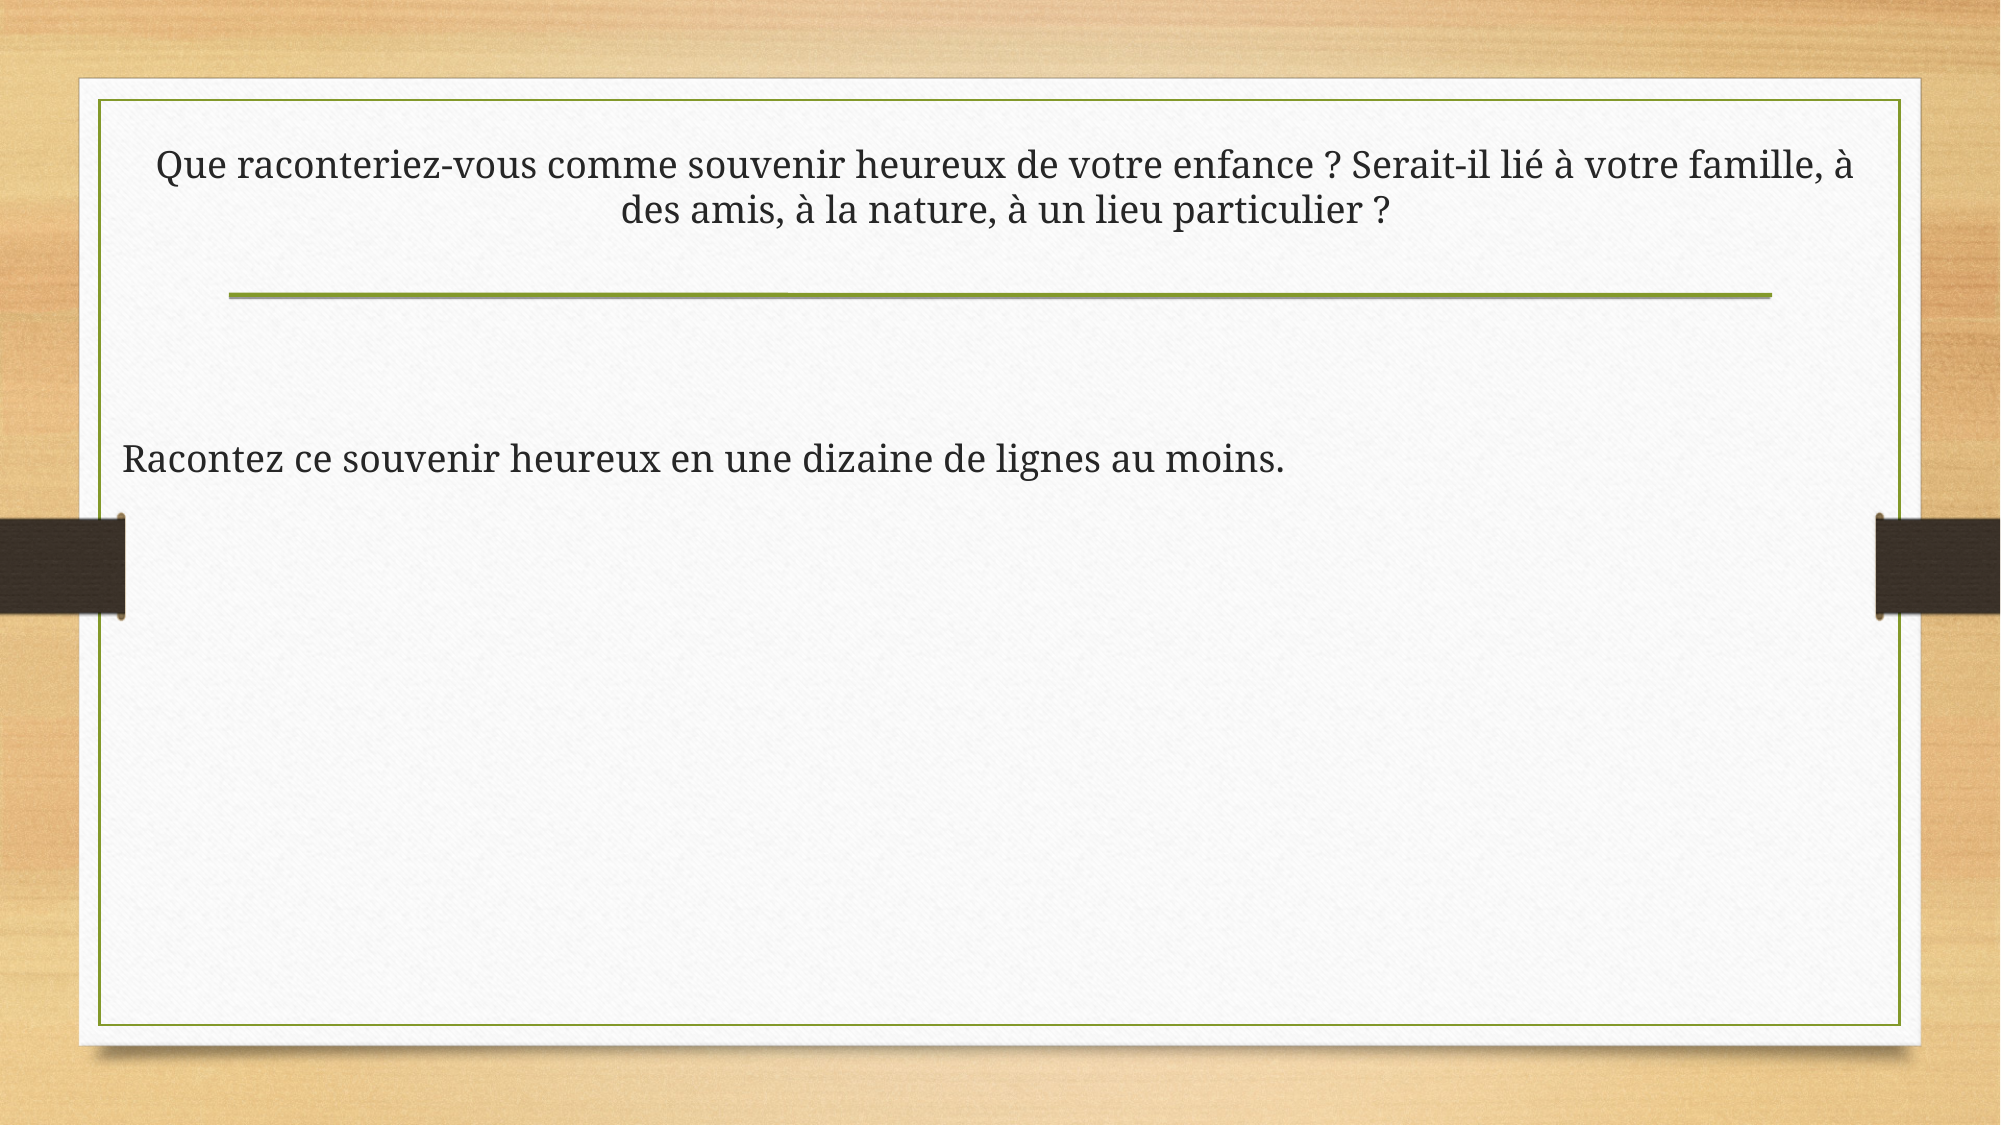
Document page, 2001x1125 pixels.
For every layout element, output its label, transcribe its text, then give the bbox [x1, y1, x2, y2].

text_box Que raconteriez-vous comme souvenir heureux de votre enfance ? Serait-il lié à votre famille, à des amis, à la nature, à un lieu particulier ? [107, 133, 1906, 213]
text_box Racontez ce souvenir heureux en une dizaine de lignes au moins. [107, 427, 1906, 507]
